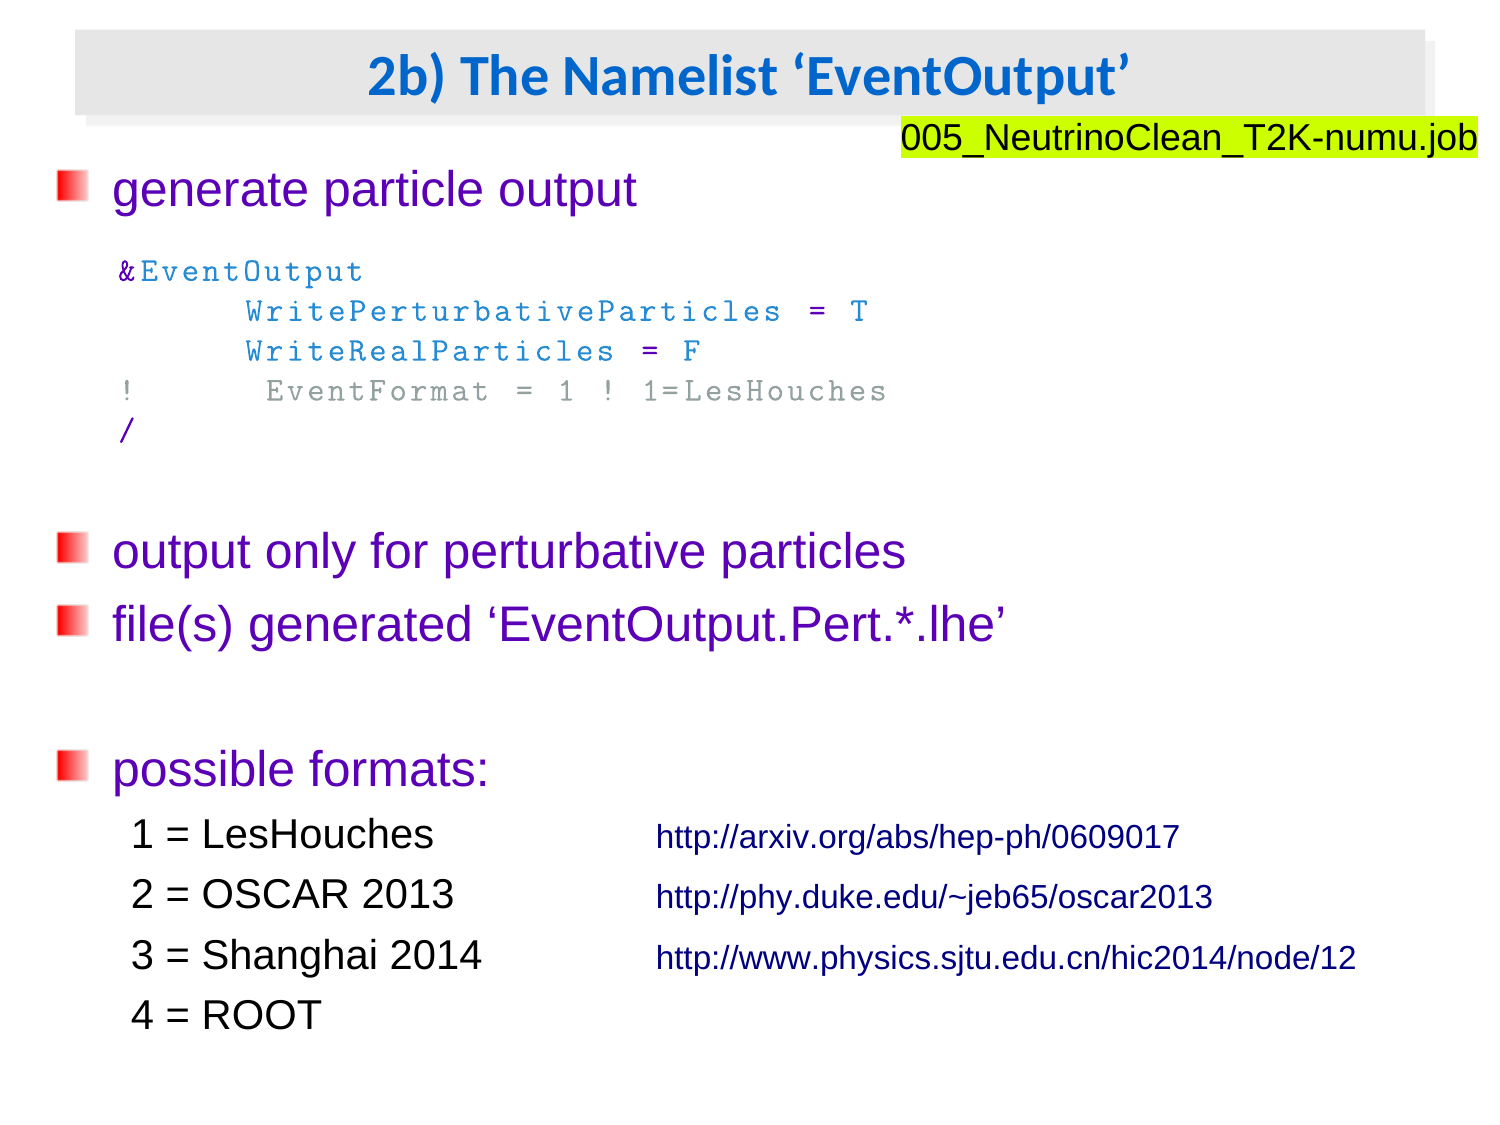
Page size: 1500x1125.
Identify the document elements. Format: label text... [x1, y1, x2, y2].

title 2b) The Namelist ‘EventOutput’ [75, 29, 1426, 116]
list generate particle output output only for perturbative particles file(s) generated ‘EventOutput.Pert.*.lhe’ possible formats: LesHouches http://arxiv.org/abs/hep-ph/0609017 OSCAR 2013 http://phy.duke.edu/~jeb65/oscar2013 Shanghai 2014 http://www.physics.sjtu.edu.cn/hic2014/node/12 ROOT [41, 148, 1459, 1093]
text_box [118, 260, 887, 444]
text_box 005_NeutrinoClean_T2K-numu.job [885, 105, 1500, 166]
